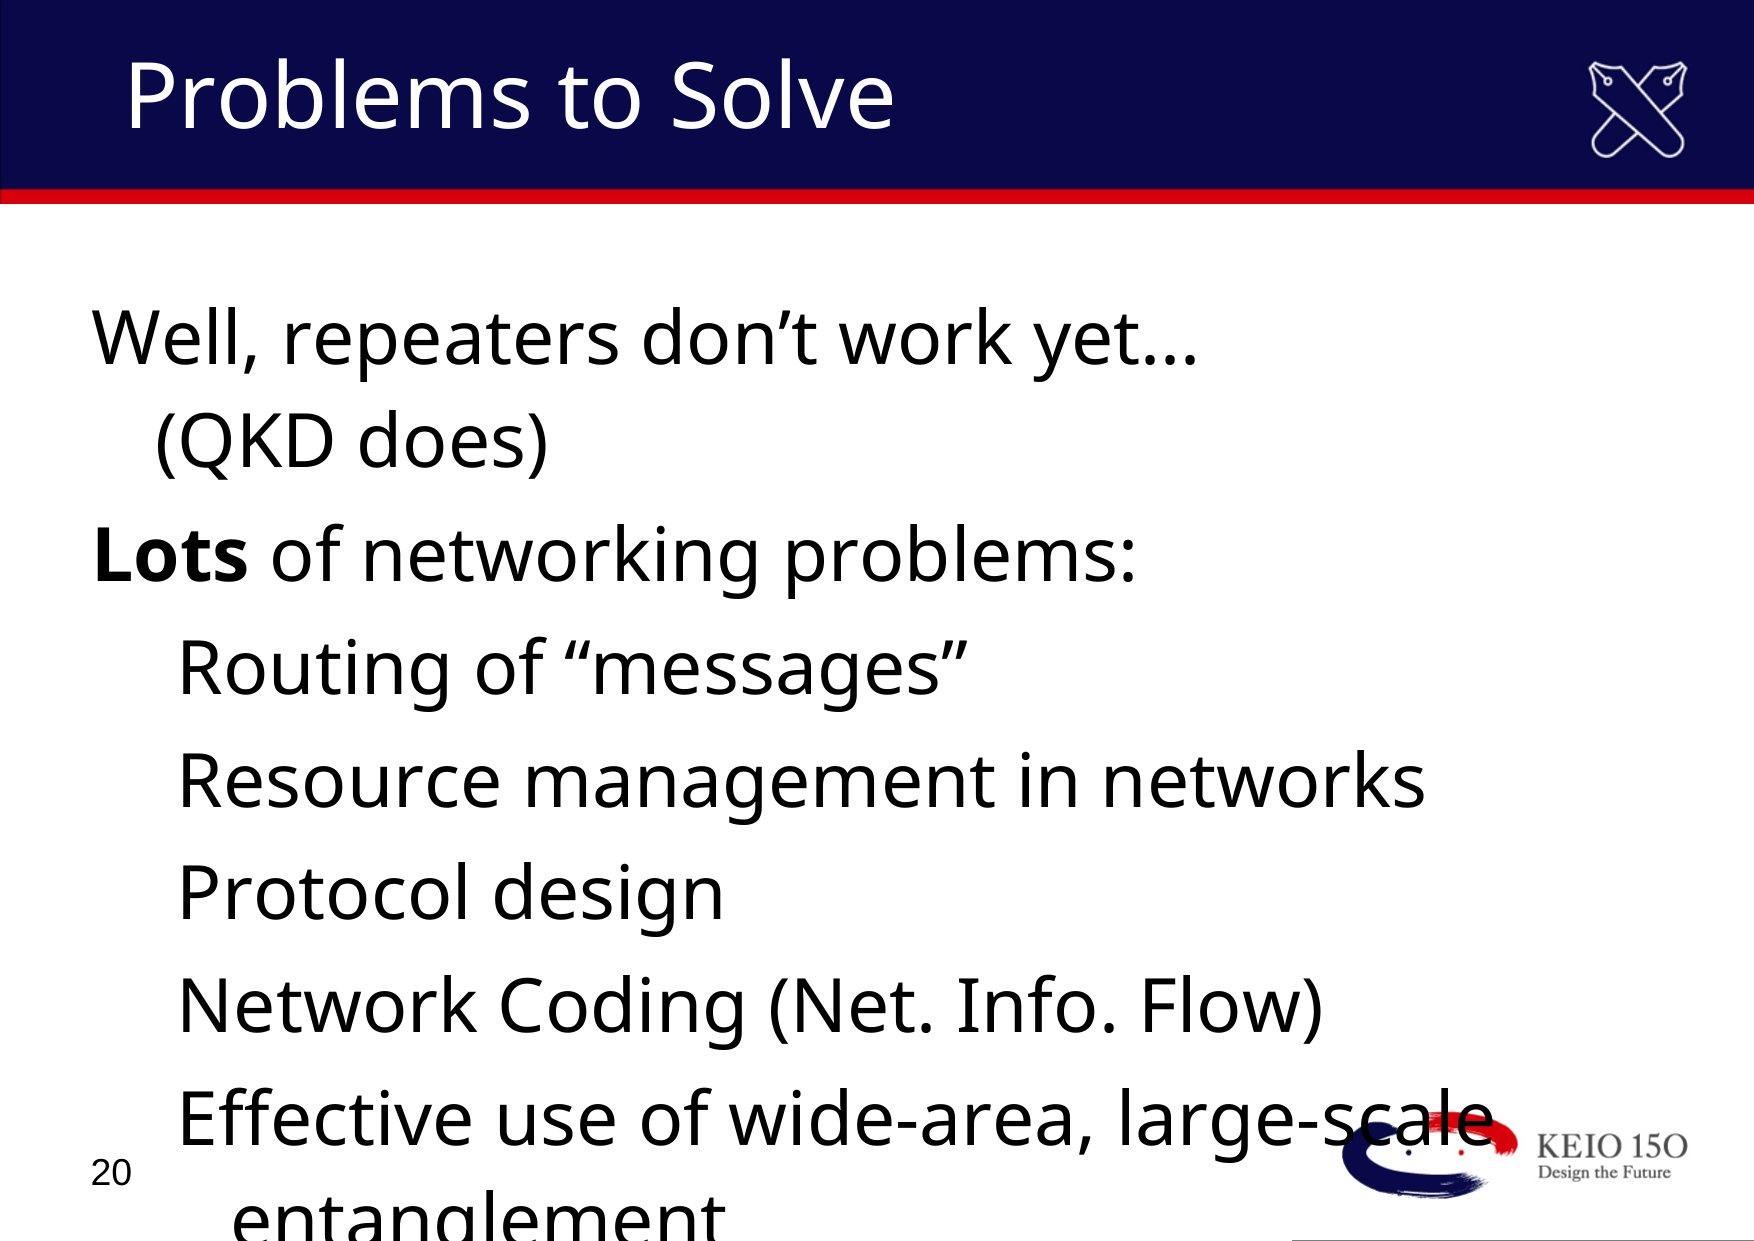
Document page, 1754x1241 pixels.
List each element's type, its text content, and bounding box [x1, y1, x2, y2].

picture [1292, 1064, 1754, 1241]
list Well, repeaters don’t work yet... (QKD does) Lots of networking problems: Routing of “messages” Resource management in networks Protocol design Network Coding (Net. Info. Flow) Effective use of wide-area, large-scale entanglement [91, 284, 1670, 1129]
picture [1403, 1129, 1422, 1140]
picture [0, 0, 1754, 204]
title Problems to Solve [87, 14, 1527, 172]
